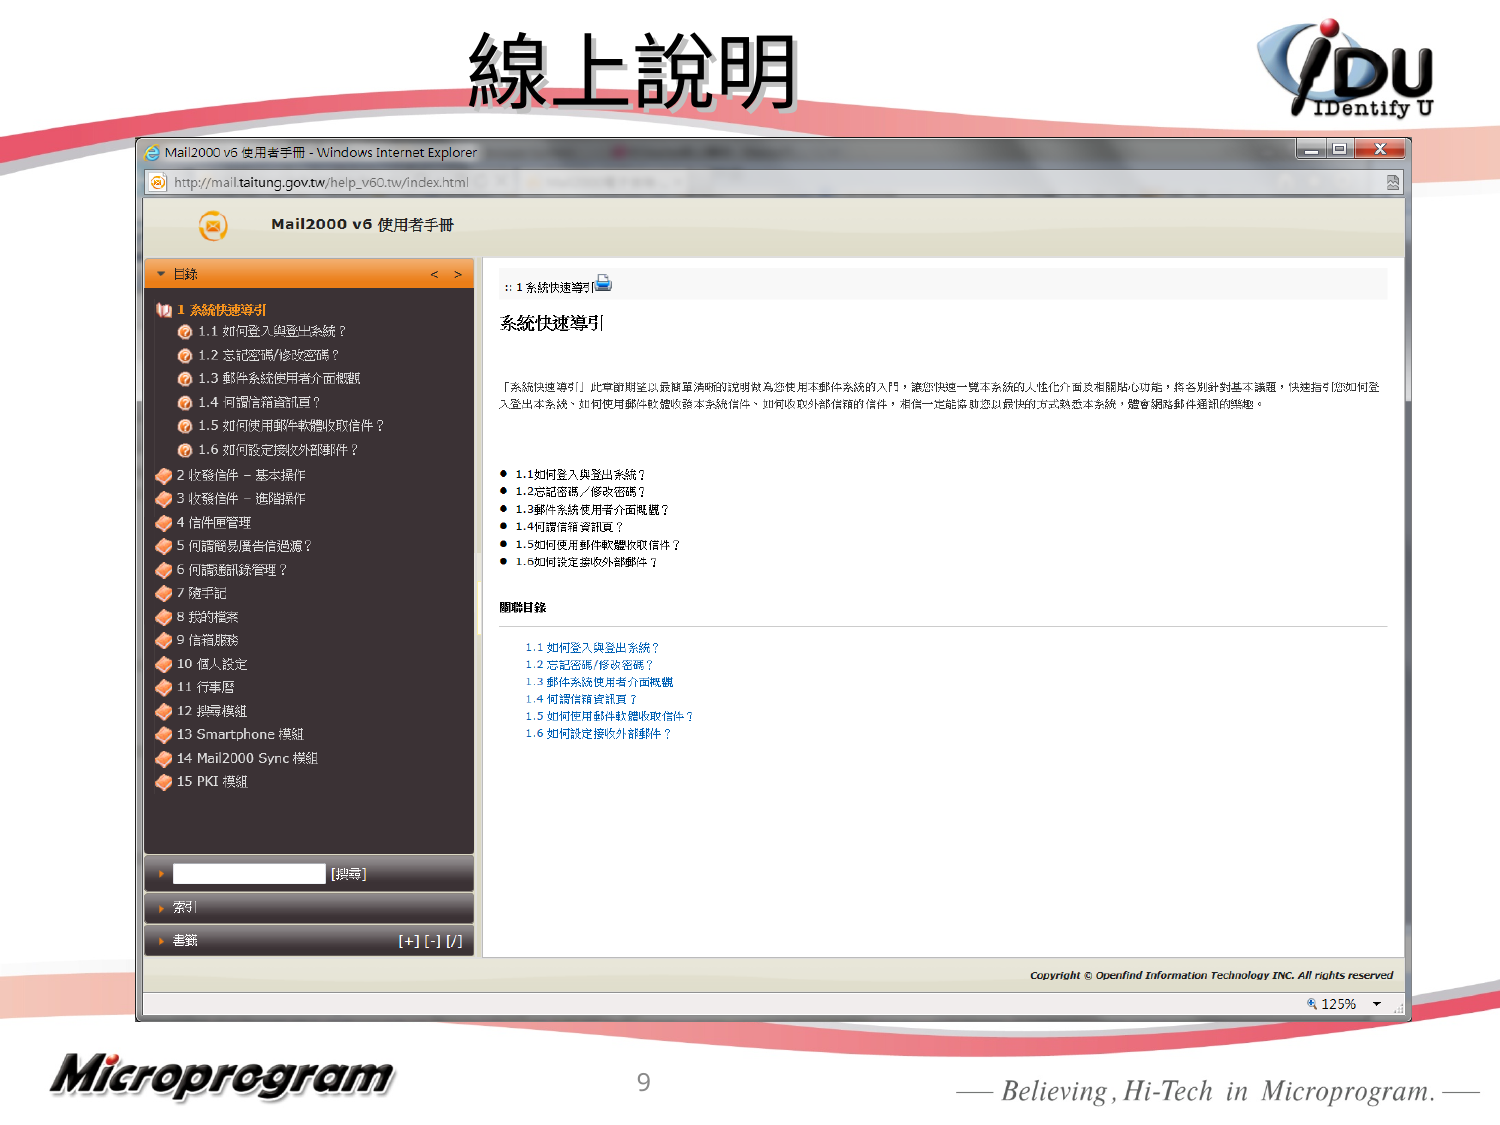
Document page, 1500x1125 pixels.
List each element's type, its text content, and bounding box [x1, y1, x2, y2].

picture [135, 137, 1412, 1022]
text_box [468, 1053, 819, 1114]
title 線上說明 [35, 11, 1231, 118]
